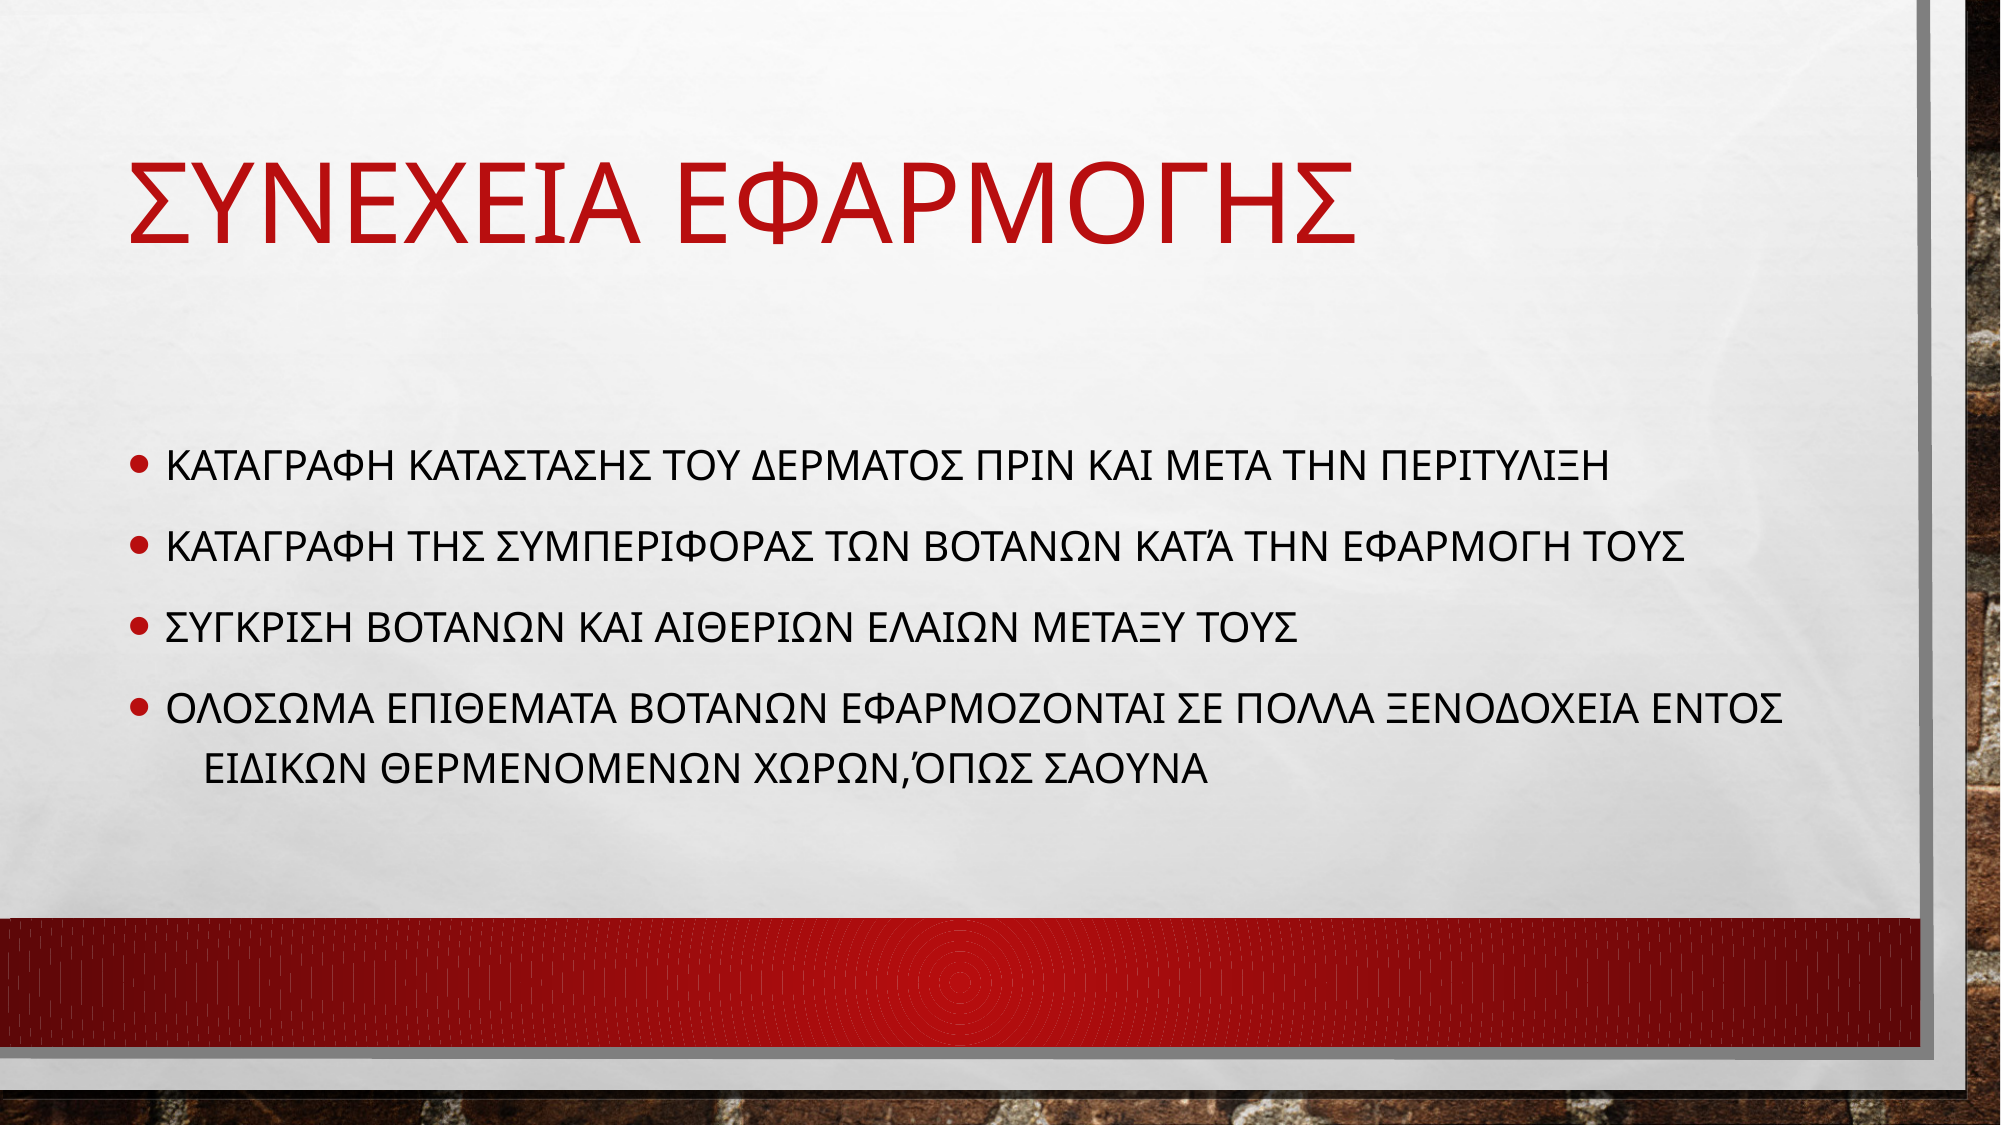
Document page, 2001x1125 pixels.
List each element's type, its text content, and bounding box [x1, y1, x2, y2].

list Καταγραφη καταστασησ του δερματοσ πριν και μετα την περιτυλιξη Καταγραφη της συμπεριφορασ των βοτανων κατά την εφαρμογη τους Συγκριση βοτανων και αιθεριων ελαιων μεταξυ τους Ολοσωμα επιθεματα βοτανων εφαρμοζονται σε πολλα ξενοδοχεια εντοσ ειδικων θερμενομενων χωρων,όπως σαουνα [112, 338, 1818, 882]
title Συνεχεια εφαρμογησ [112, 112, 1819, 302]
